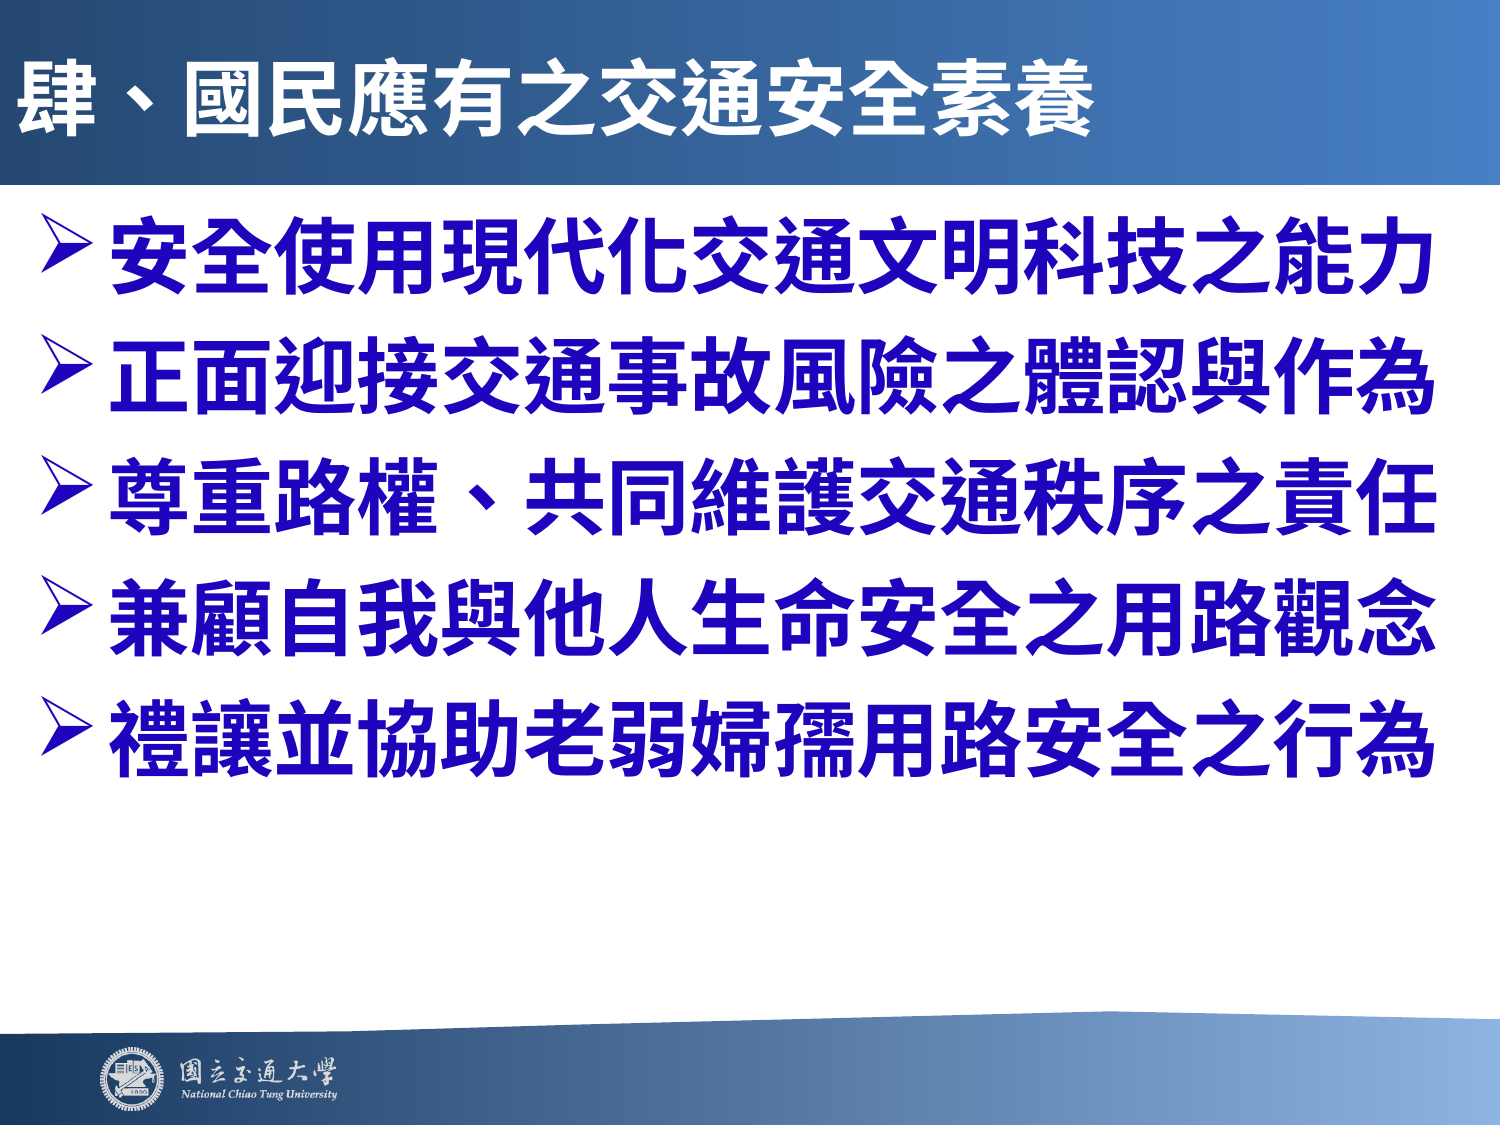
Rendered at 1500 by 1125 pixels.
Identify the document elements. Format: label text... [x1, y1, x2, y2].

title 肆、國民應有之交通安全素養 [0, 19, 1483, 173]
list 安全使用現代化交通文明科技之能力 正面迎接交通事故風險之體認與作為 尊重路權、共同維護交通秩序之責任 兼顧自我與他人生命安全之用路觀念 禮讓並協助老弱婦孺用路安全之行為 [19, 196, 1500, 1024]
